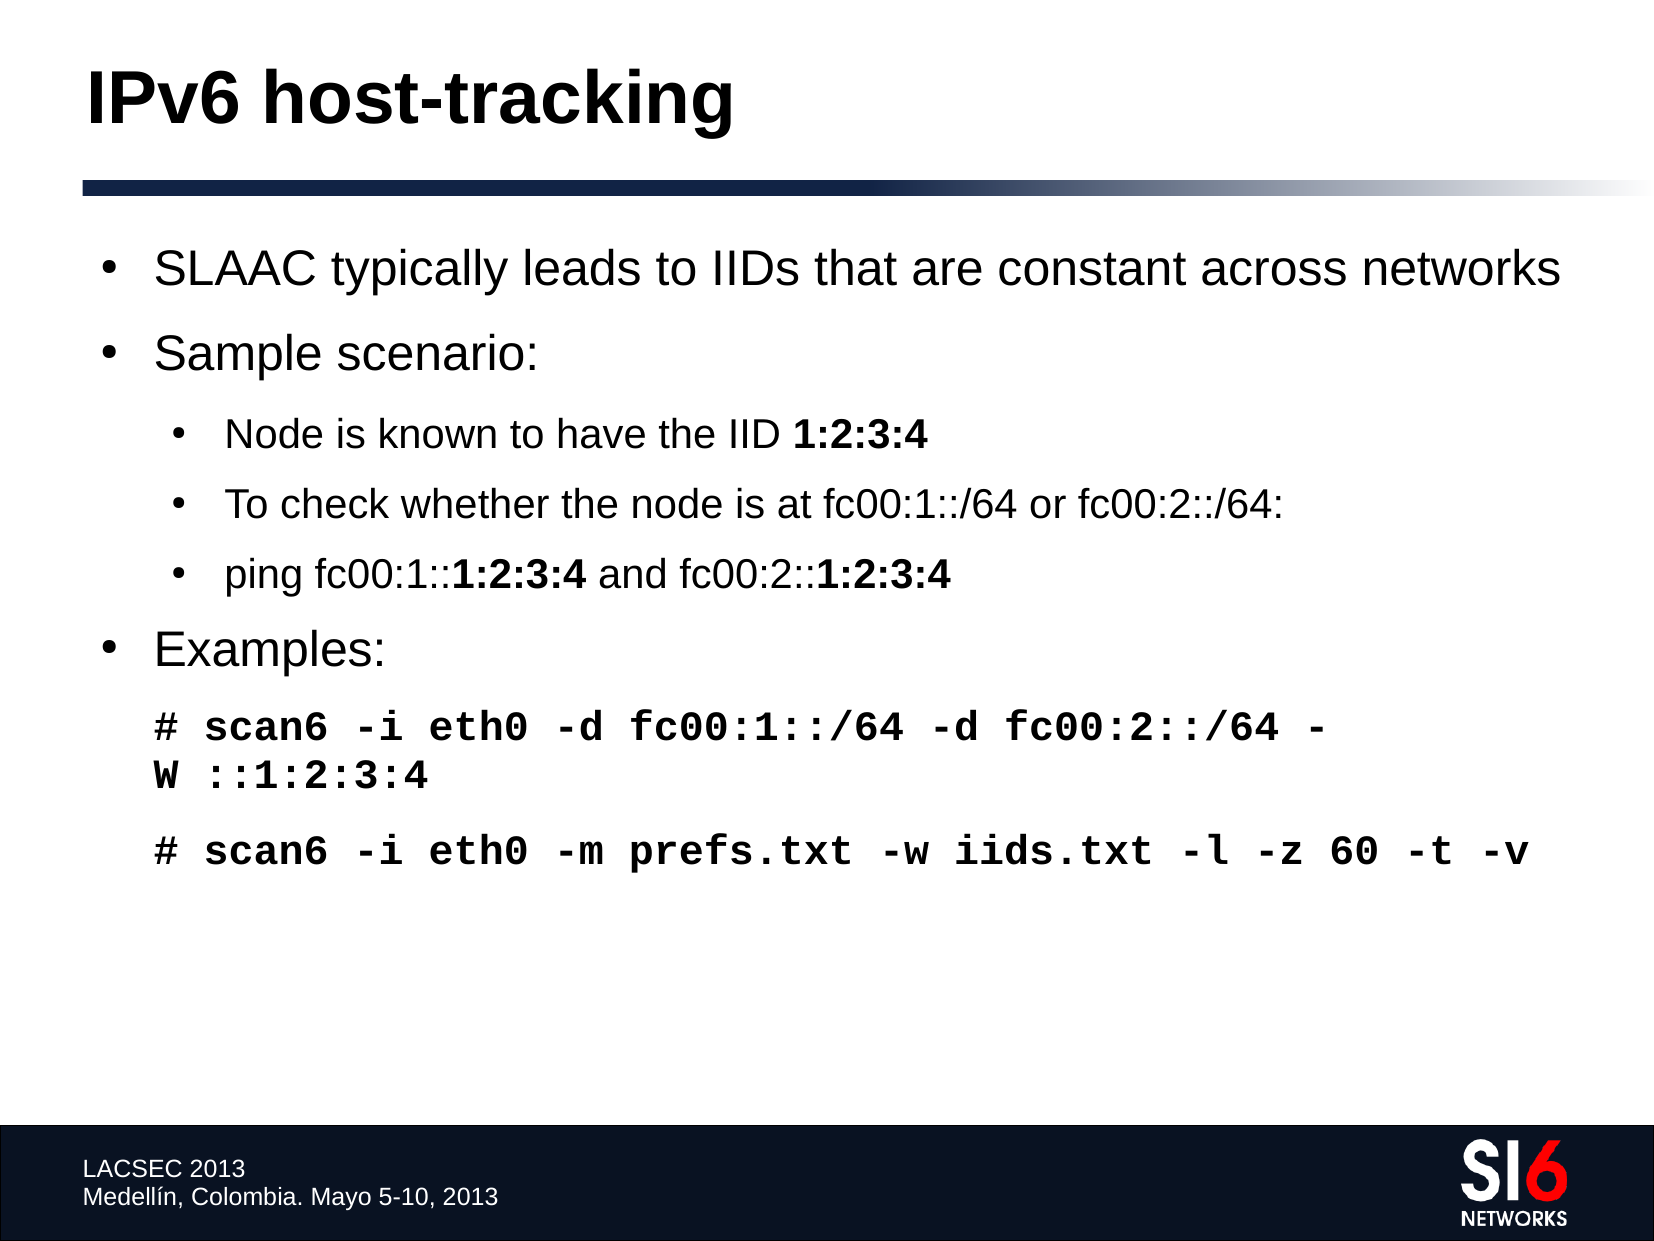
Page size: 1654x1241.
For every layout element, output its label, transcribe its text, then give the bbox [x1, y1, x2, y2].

picture [1461, 1139, 1567, 1226]
title IPv6 host-tracking [86, 30, 1576, 166]
list SLAAC typically leads to IIDs that are constant across networks Sample scenario: Node is known to have the IID 1:2:3:4 To check whether the node is at fc00:1::/64 or fc00:2::/64: ping fc00:1::1:2:3:4 and fc00:2::1:2:3:4 Examples: # scan6 -i eth0 -d fc00:1::/64 -d fc00:2::/64 -W ::1:2:3:4 # scan6 -i eth0 -m prefs.txt -w iids.txt -l -z 60 -t -v [82, 240, 1571, 1059]
